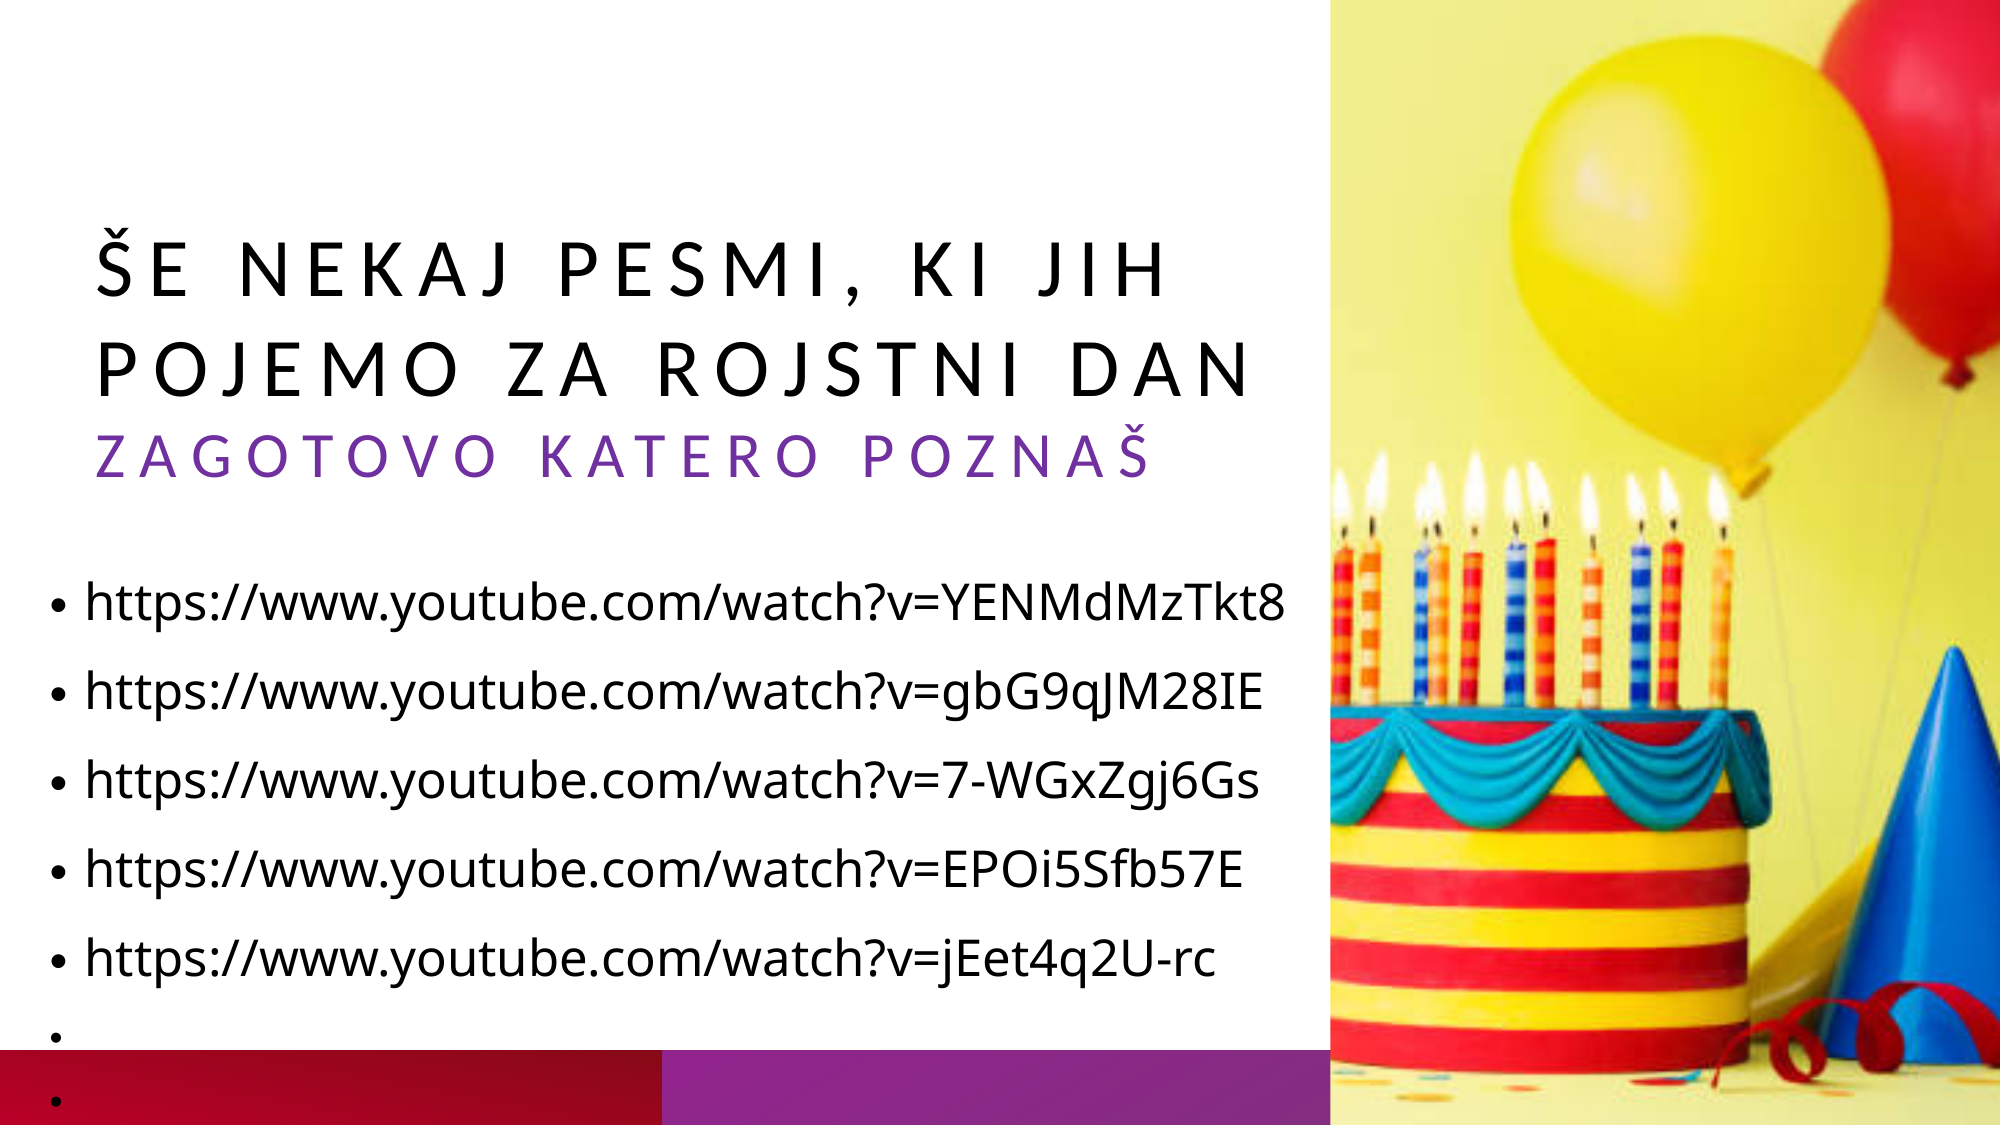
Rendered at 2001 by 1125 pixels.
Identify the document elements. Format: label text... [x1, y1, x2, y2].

title ŠE NEKAJ PESMI, KI JIH POJEMO ZA ROJSTNI DAN ZAGOTOVO KATERO POZNAŠ [95, 130, 1312, 491]
picture [1330, 0, 2000, 1125]
list https://www.youtube.com/watch?v=YENMdMzTkt8 https://www.youtube.com/watch?v=gbG9qJM28IE https://www.youtube.com/watch?v=7-WGxZgj6Gs https://www.youtube.com/watch?v=EPOi5Sfb57E https://www.youtube.com/watch?v=jEet4q2U-rc [49, 505, 1295, 997]
